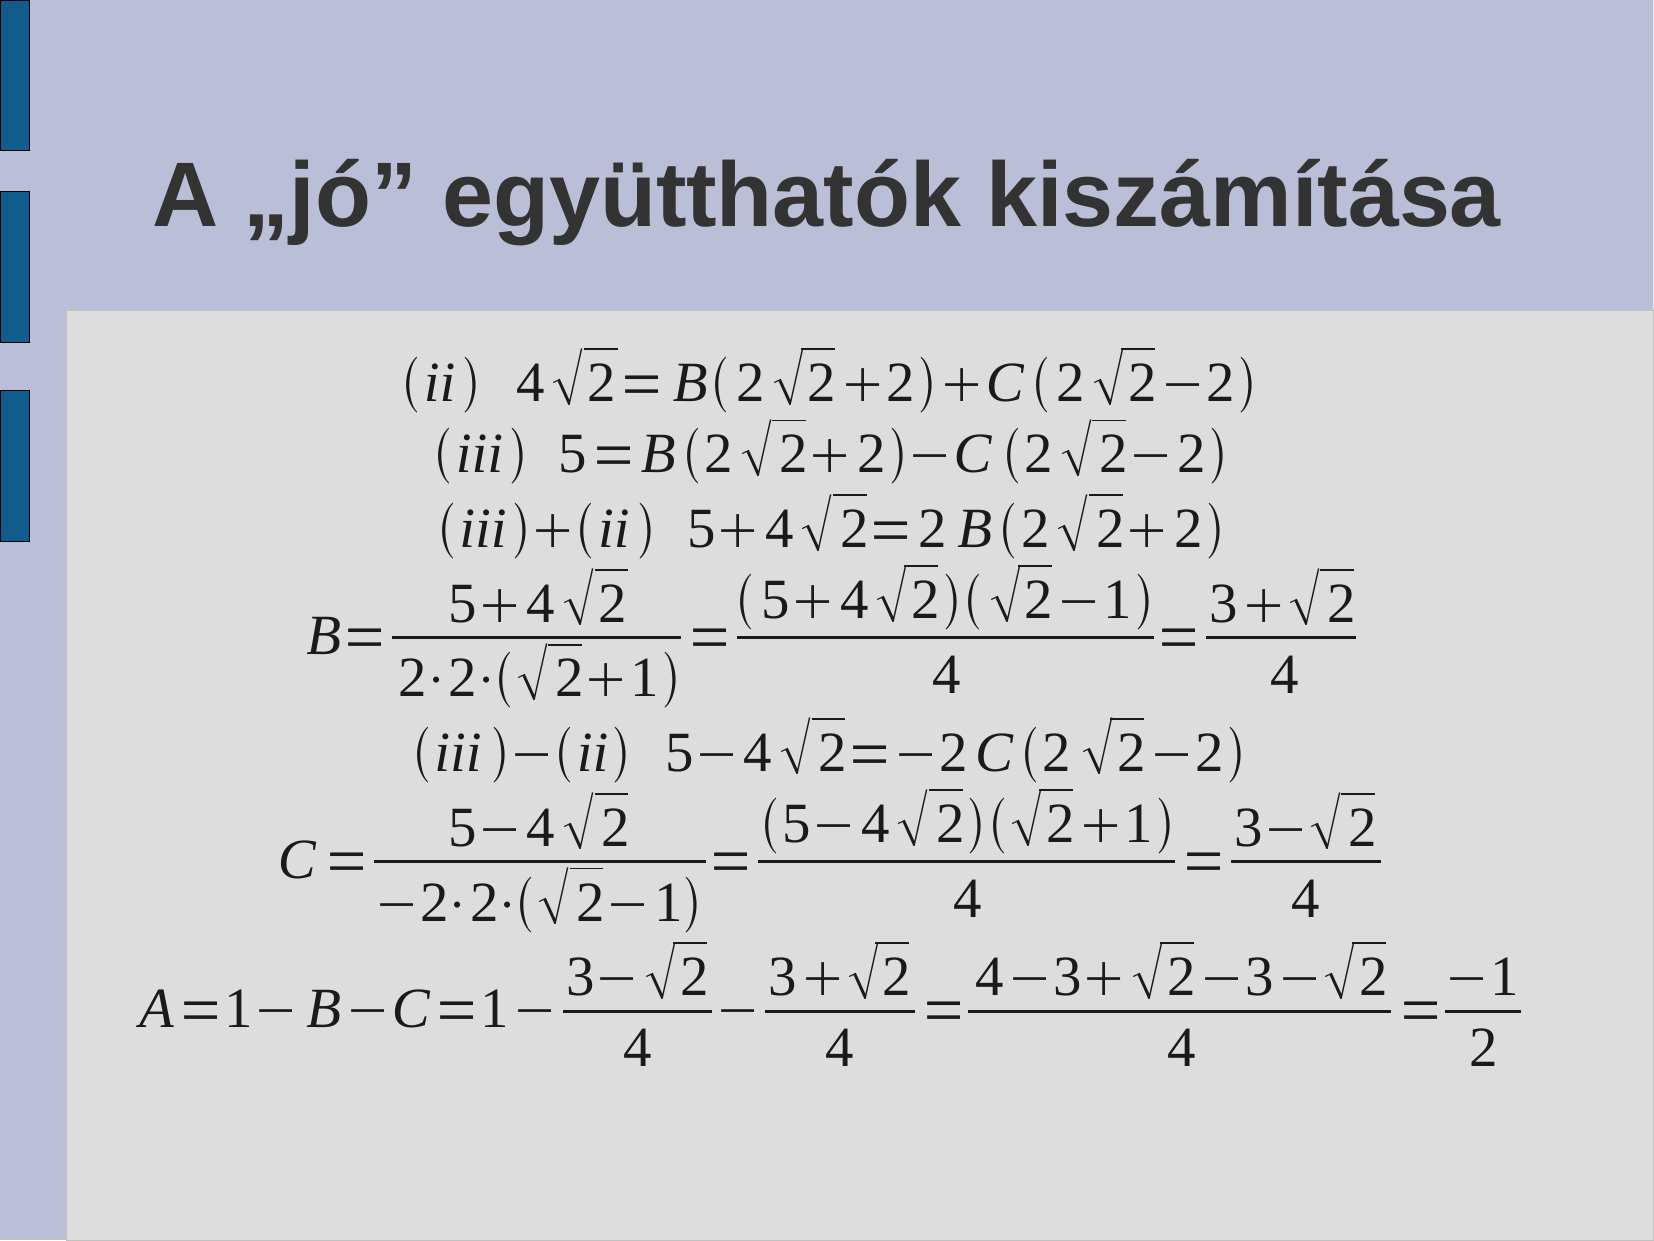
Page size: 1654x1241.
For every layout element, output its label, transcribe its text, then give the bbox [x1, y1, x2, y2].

chart [121, 344, 1539, 1079]
title A „jó” együtthatók kiszámítása [121, 98, 1534, 291]
